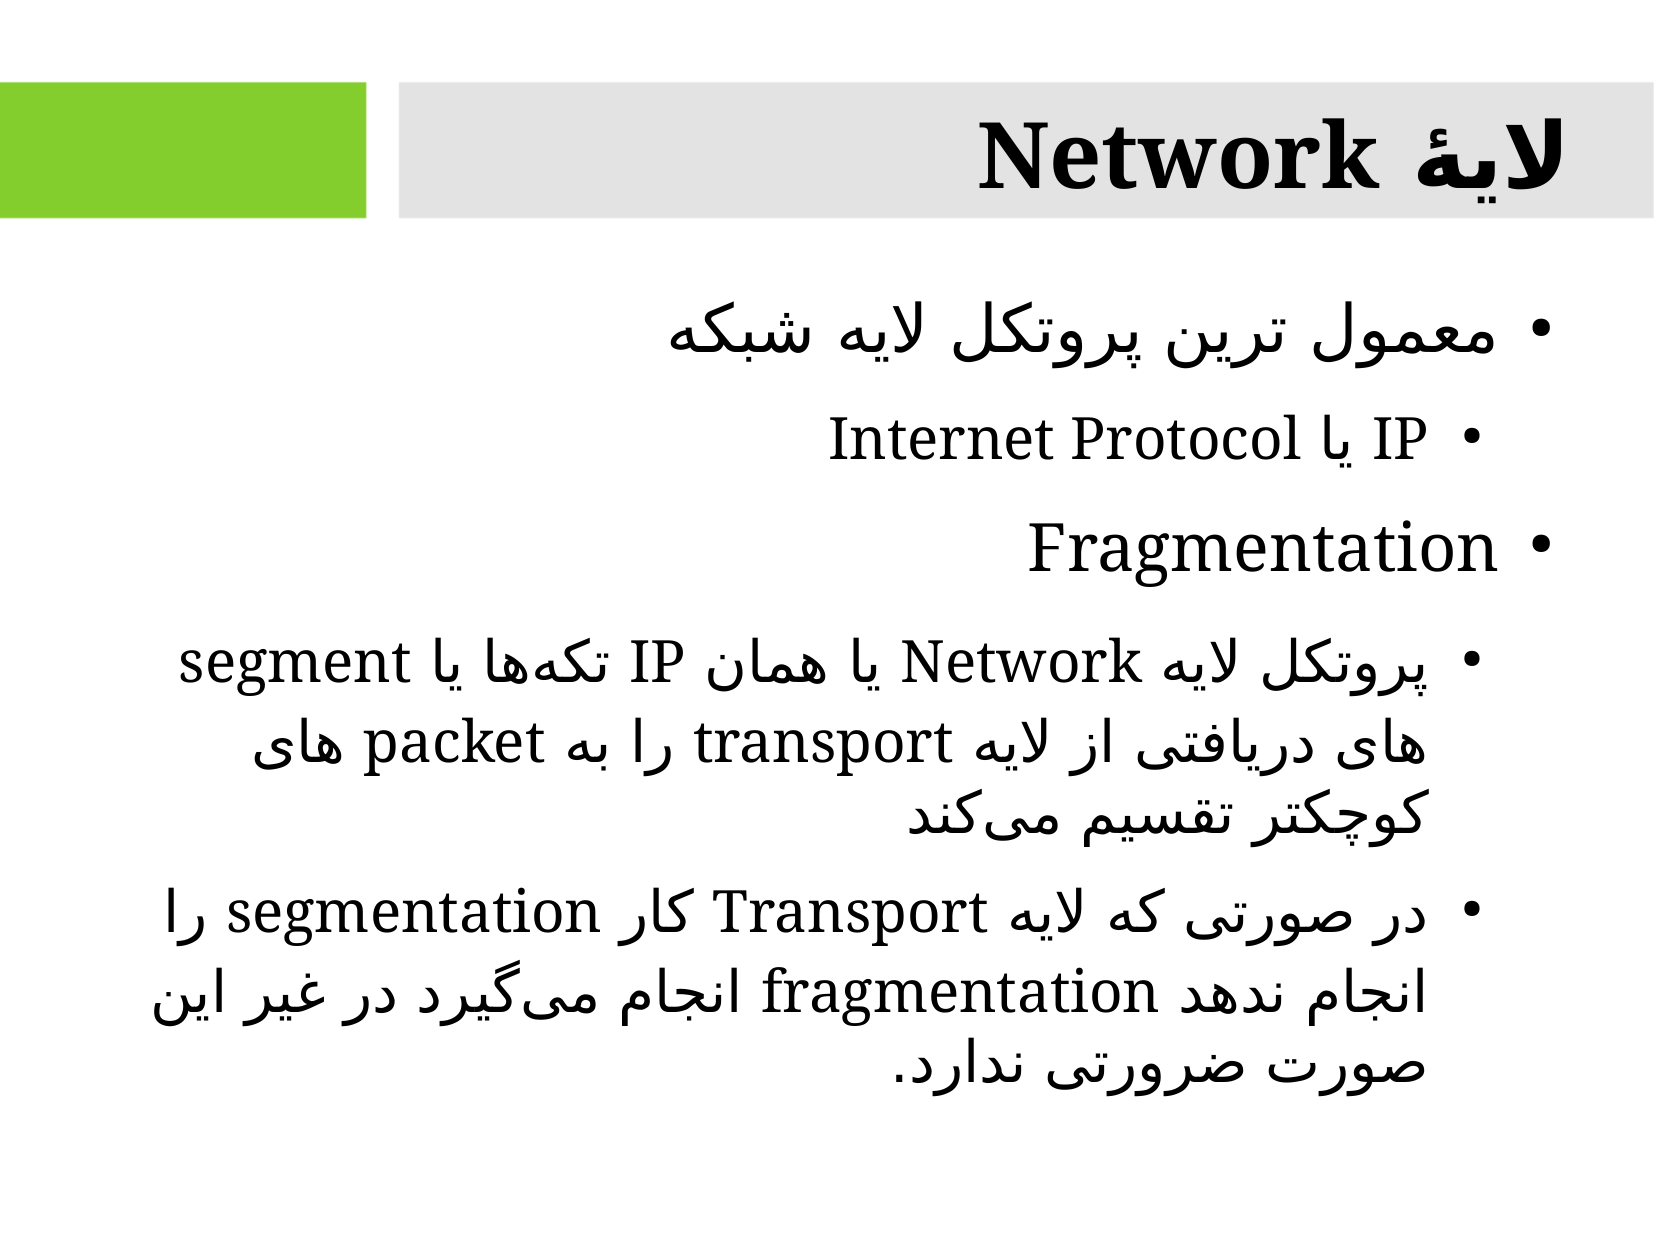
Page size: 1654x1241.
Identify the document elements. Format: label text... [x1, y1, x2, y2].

title لایهٔ Network [82, 49, 1571, 257]
picture [0, 0, 1654, 1241]
list معمول ترین پروتکل لایه شبکه IP یا Internet Protocol Fragmentation پروتکل لایه Network یا همان IP تکه‌ها یا segment های دریافتی از لایه transport را به packet های کوچکتر تقسیم می‌کند در صورتی که لایه Transport کار segmentation را انجام ندهد fragmentation انجام می‌گیرد در غیر این صورت ضرورتی ندارد. [82, 290, 1571, 1109]
